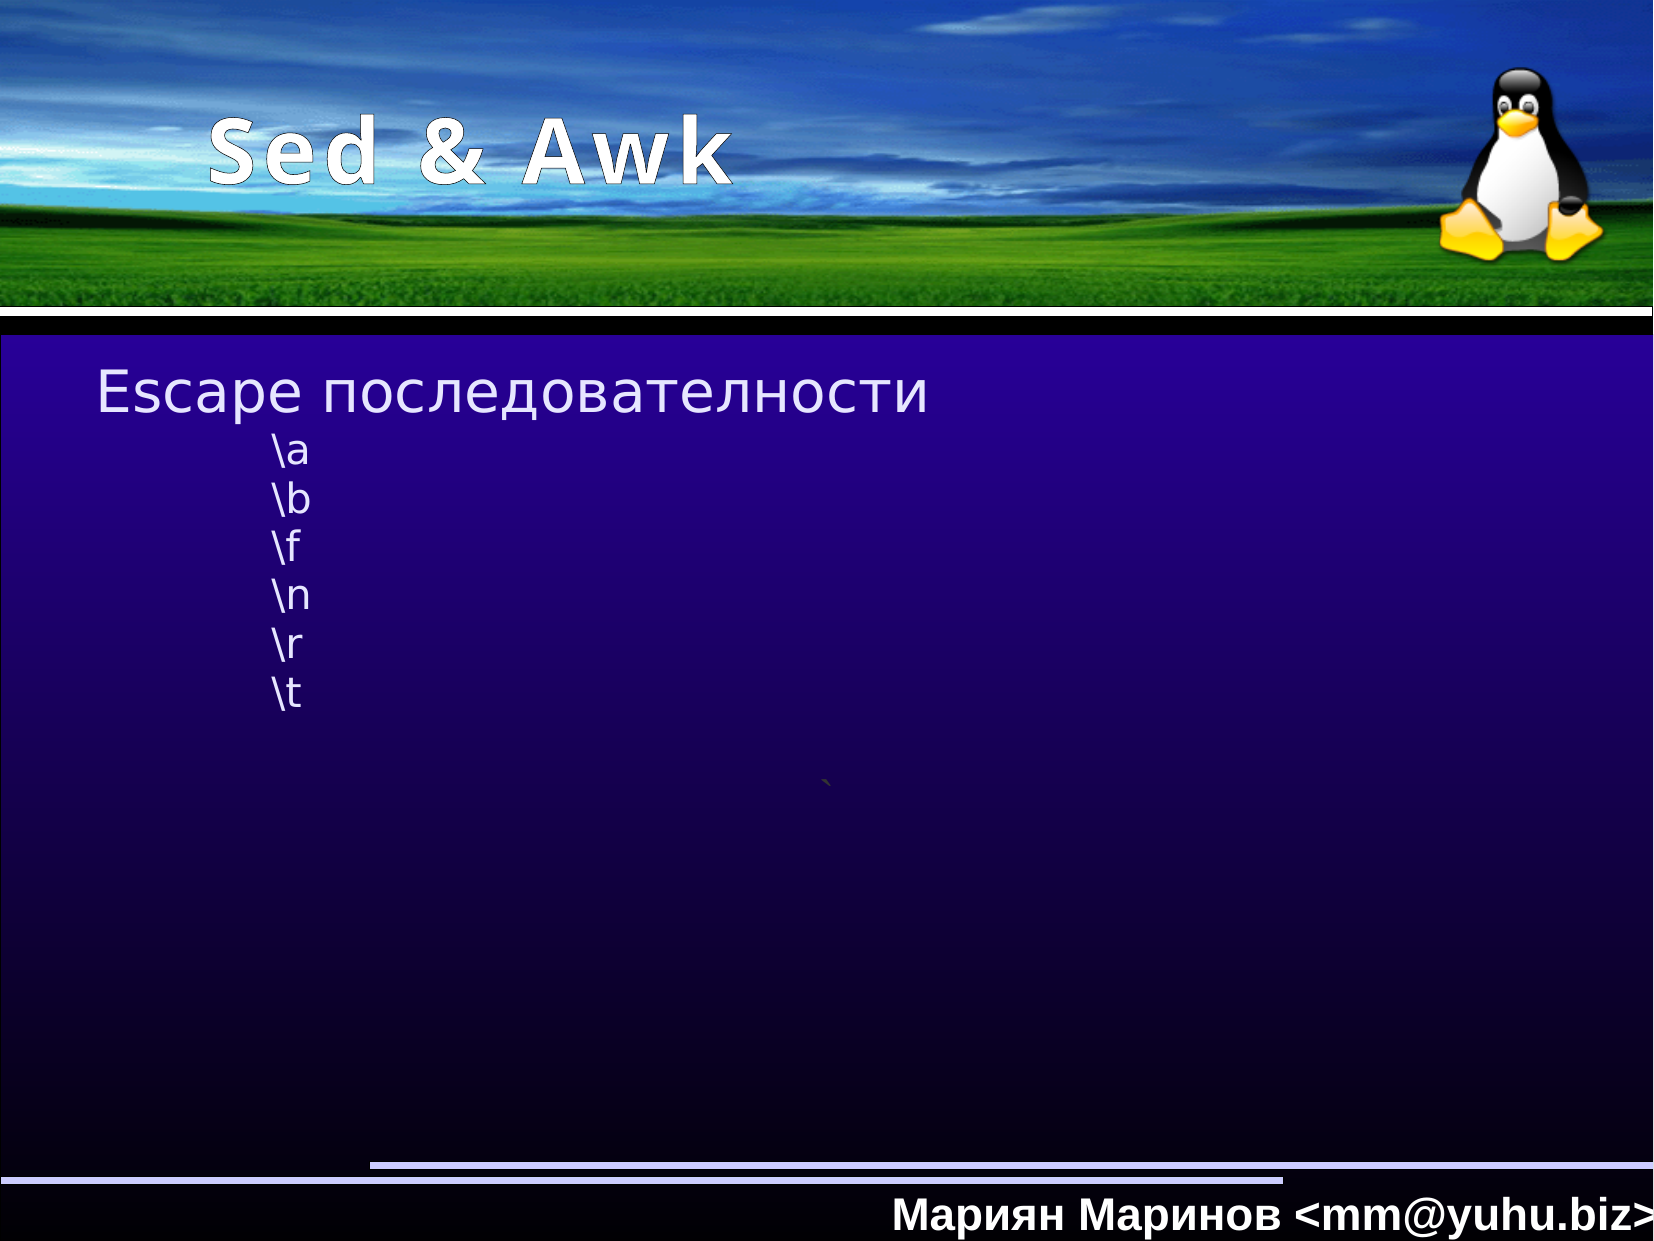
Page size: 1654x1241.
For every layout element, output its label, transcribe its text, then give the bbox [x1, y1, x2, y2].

title Sed & Awk [206, 44, 1416, 252]
list Escape последователности \a \b \f \n \r \t [23, 358, 1653, 991]
text_box Мариян Маринов <mm@yuhu.biz> [891, 1189, 1653, 1241]
text_box ` [0, 334, 1653, 1241]
text_box [369, 1161, 1653, 1170]
text_box [0, 306, 1653, 317]
text_box [0, 1176, 1284, 1185]
picture [0, 0, 1653, 306]
